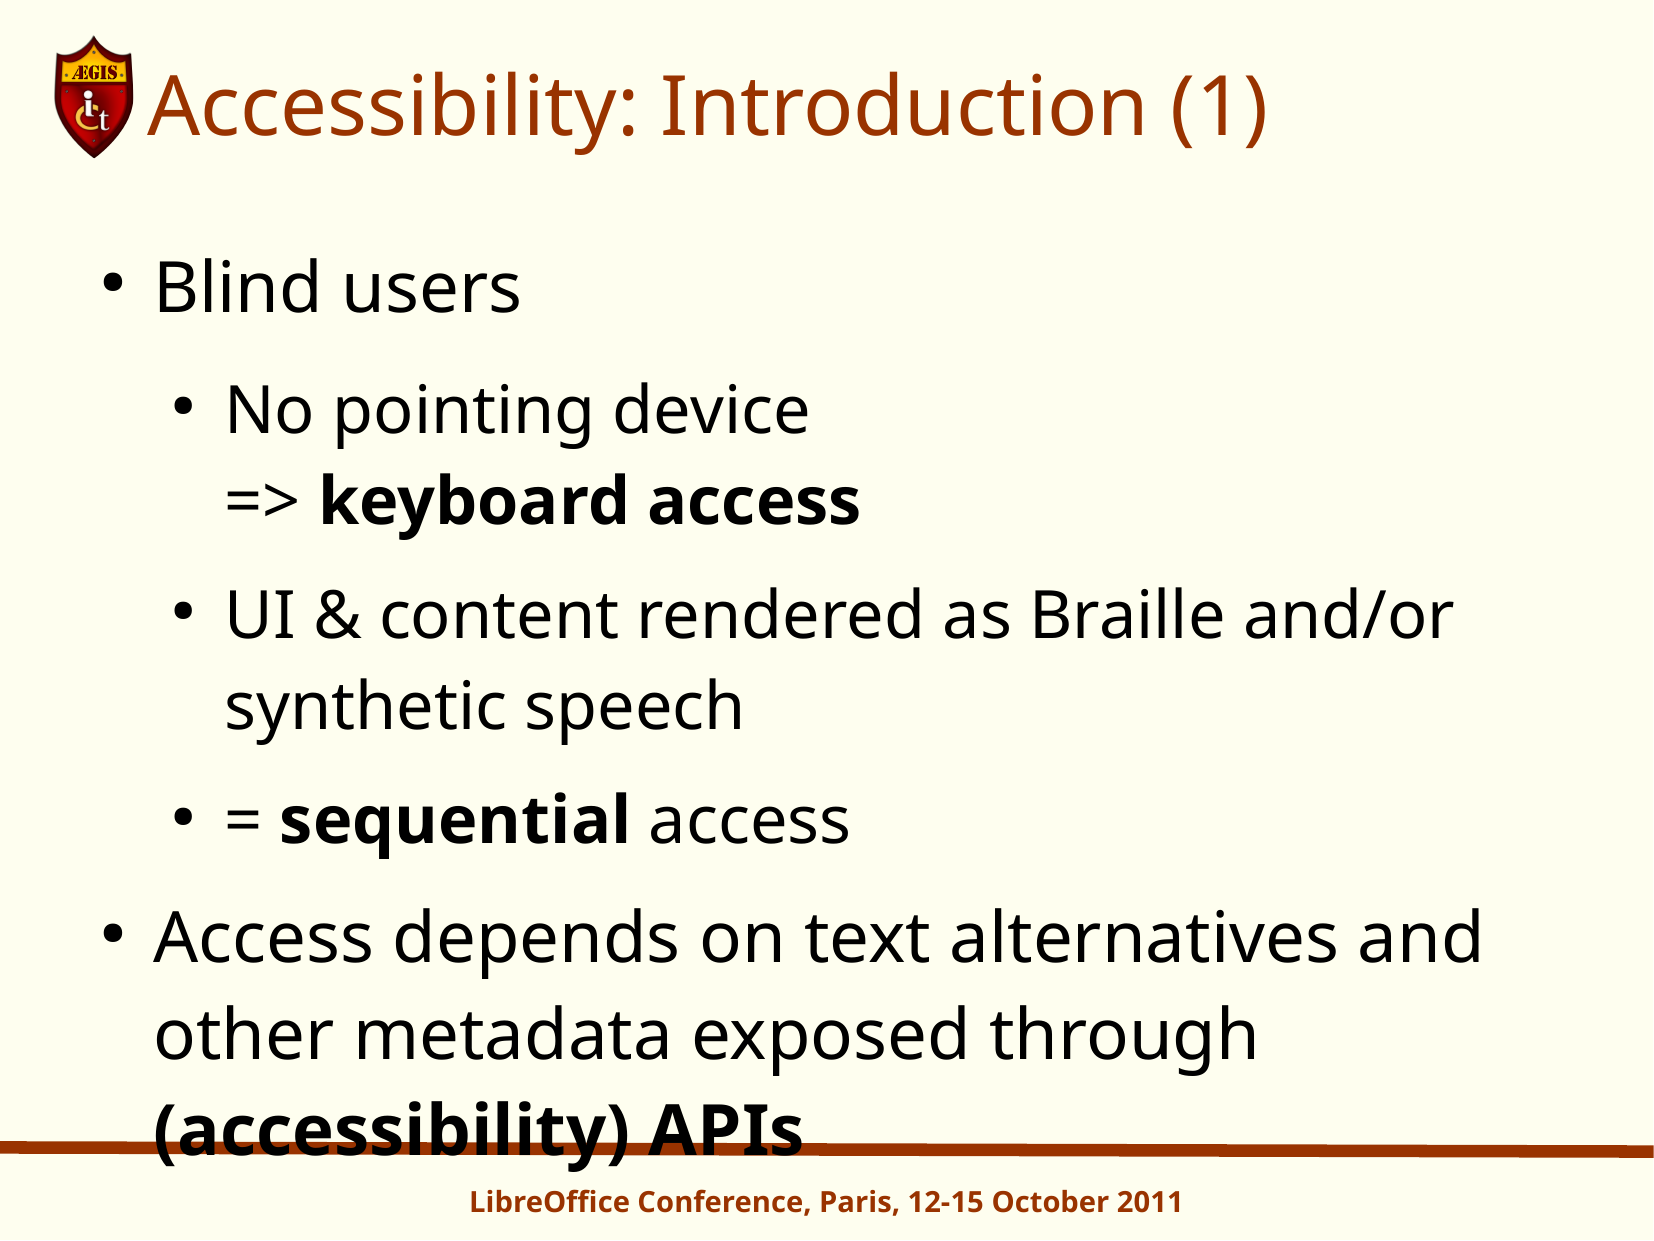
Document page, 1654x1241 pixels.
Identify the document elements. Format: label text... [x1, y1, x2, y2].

title Accessibility: Introduction (1) [147, 29, 1625, 178]
list Blind users No pointing device => keyboard access UI & content rendered as Braille and/or synthetic speech = sequential access Access depends on text alternatives and other metadata exposed through (accessibility) APIs [82, 236, 1595, 1109]
picture [24, 24, 167, 167]
